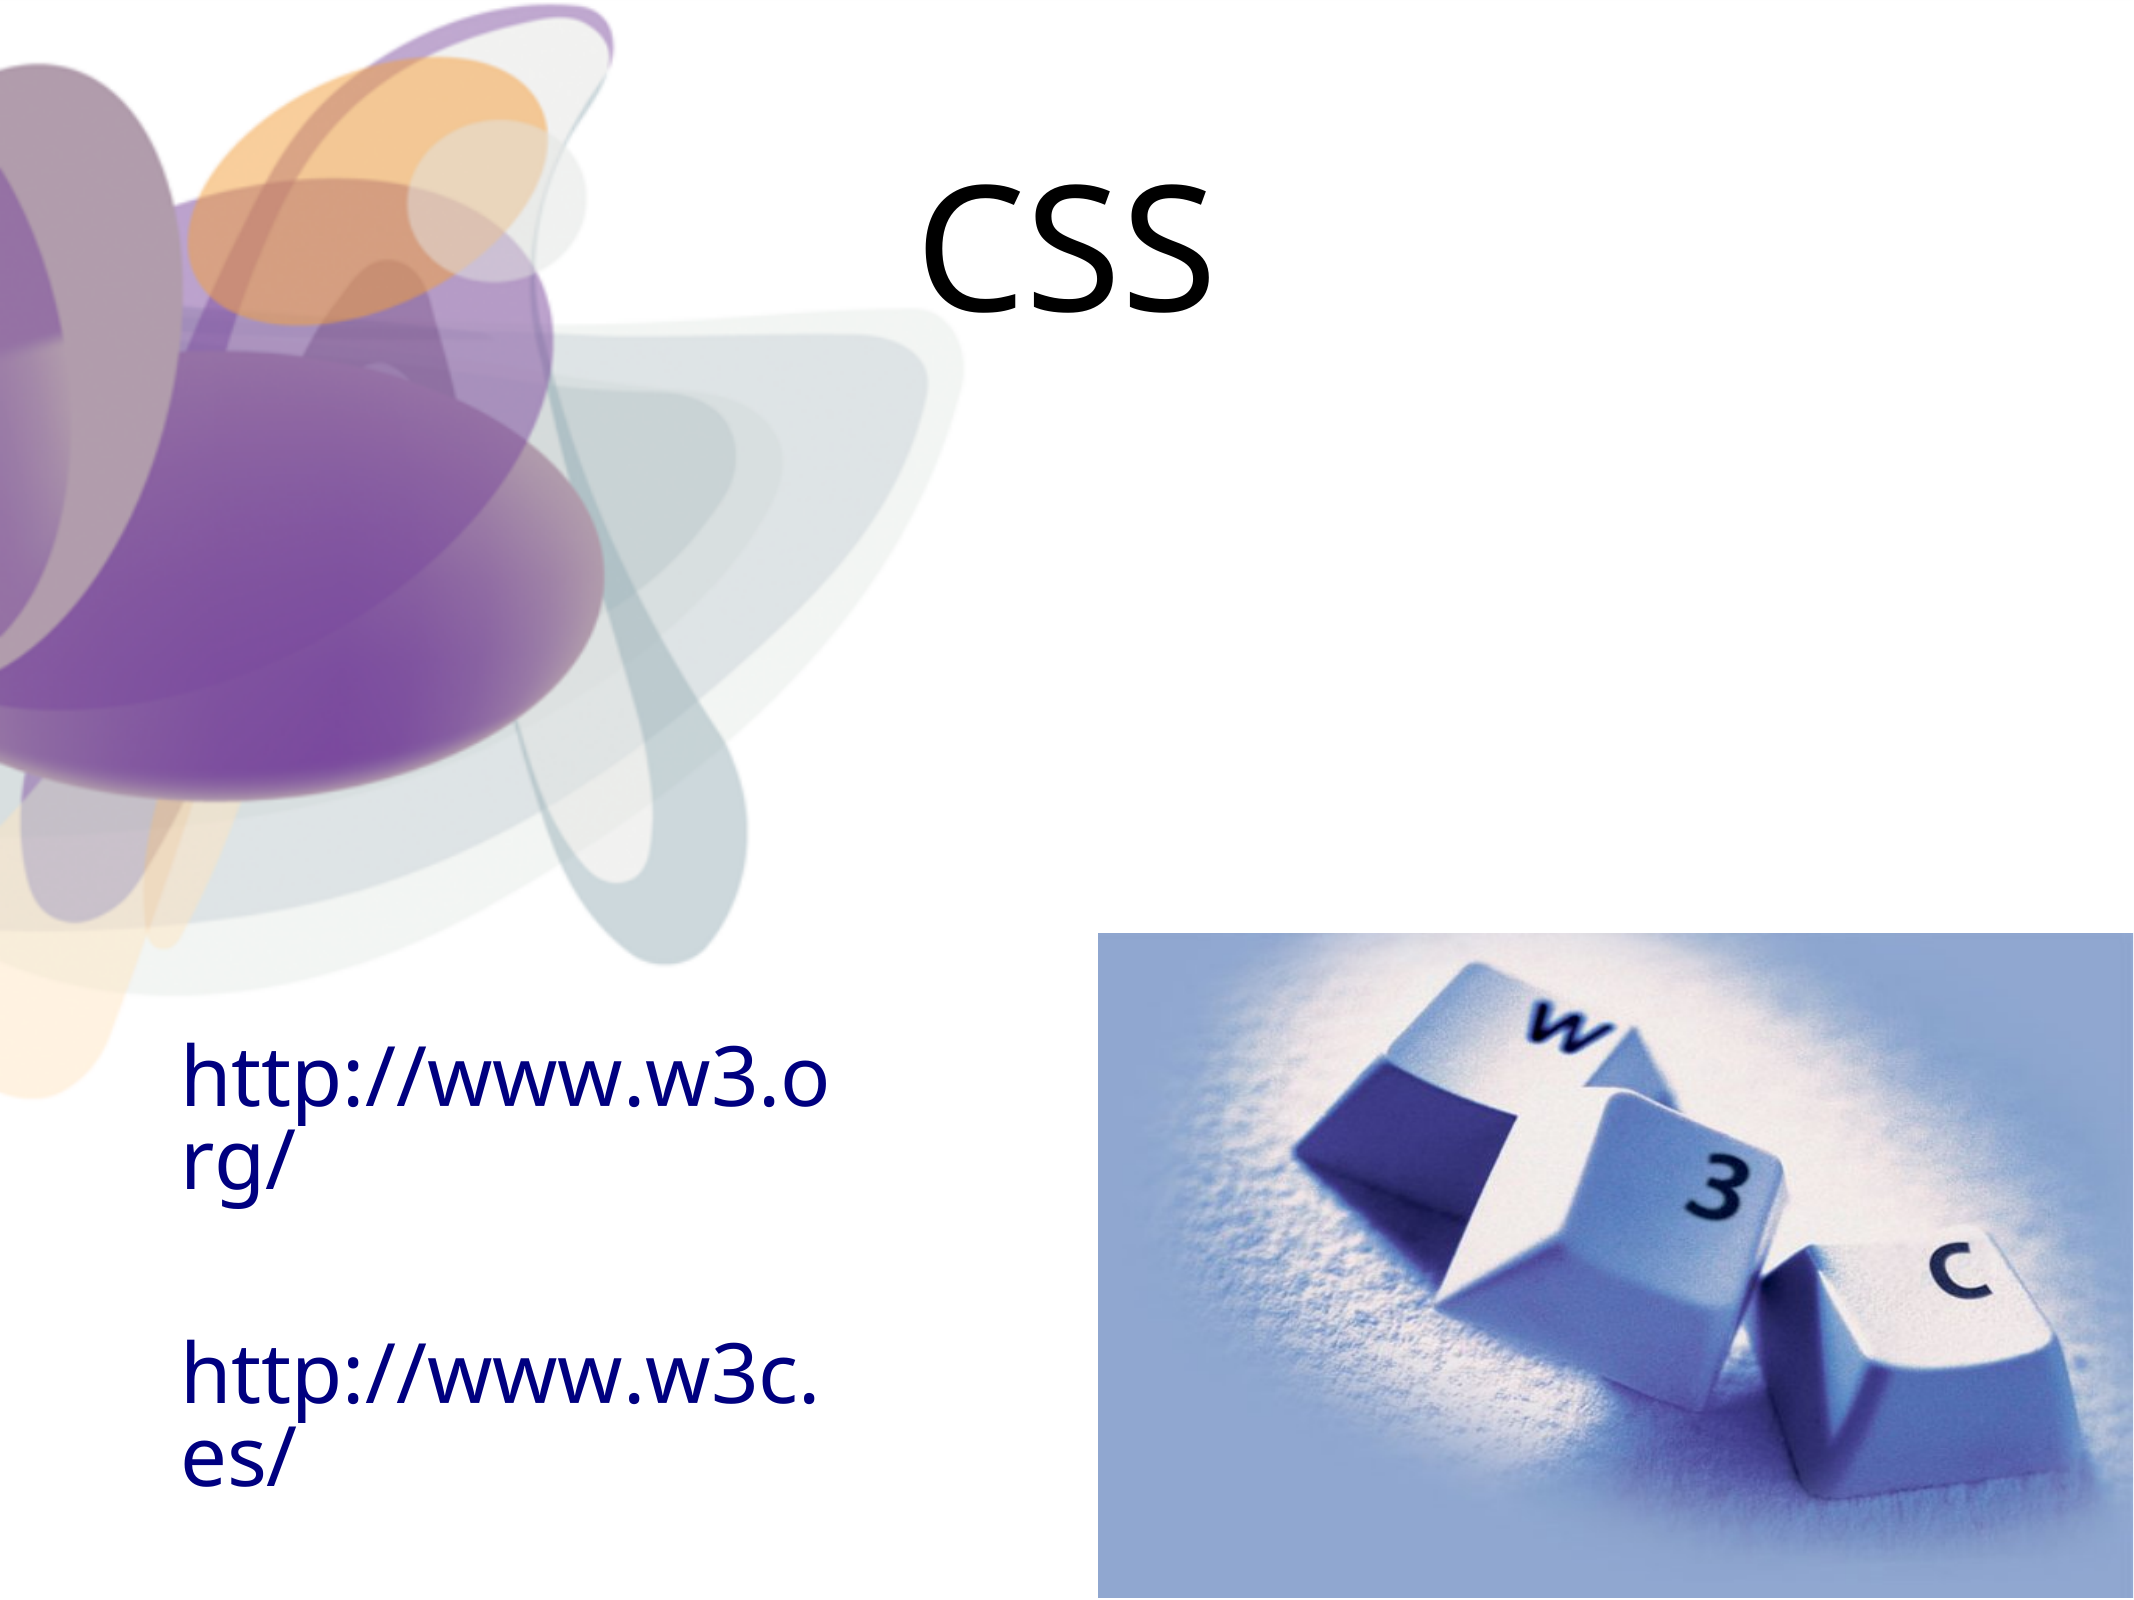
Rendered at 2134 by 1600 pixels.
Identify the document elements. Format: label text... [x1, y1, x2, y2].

text_box CSS [208, 41, 1926, 442]
picture [0, 0, 2134, 1600]
text_box http://www.w3.org/ http://www.w3c.es/ [165, 1015, 863, 1600]
